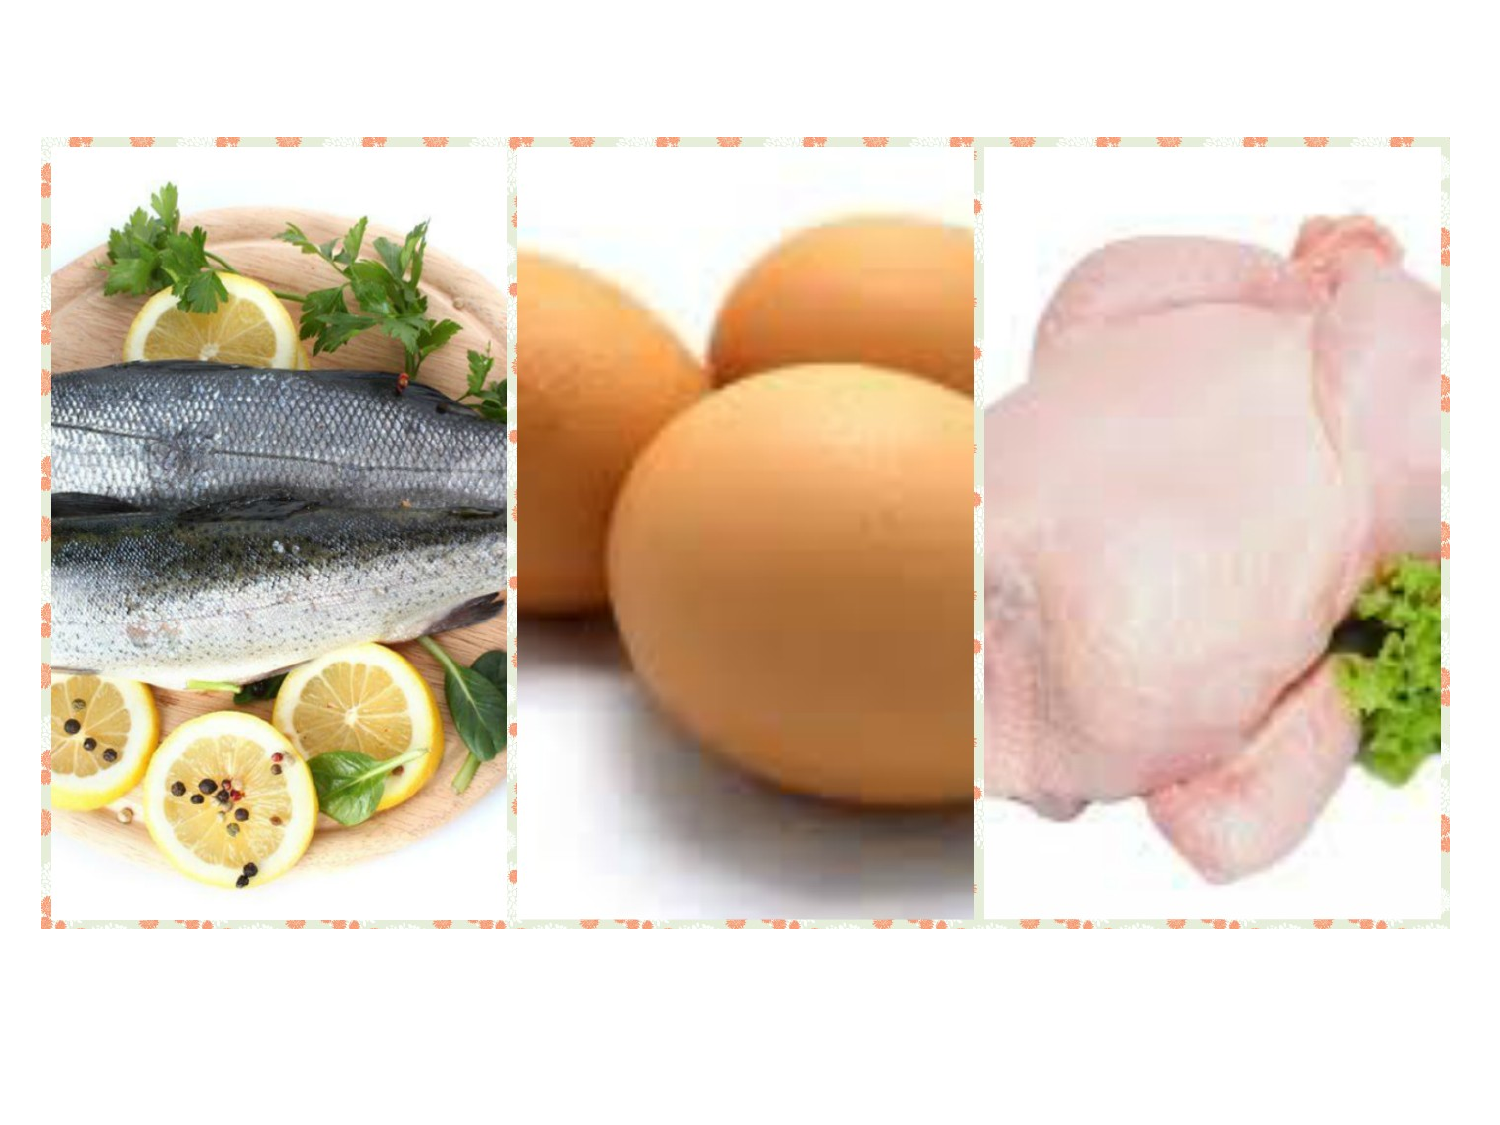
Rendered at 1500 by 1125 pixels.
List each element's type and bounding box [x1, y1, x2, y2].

picture [41, 137, 1450, 929]
